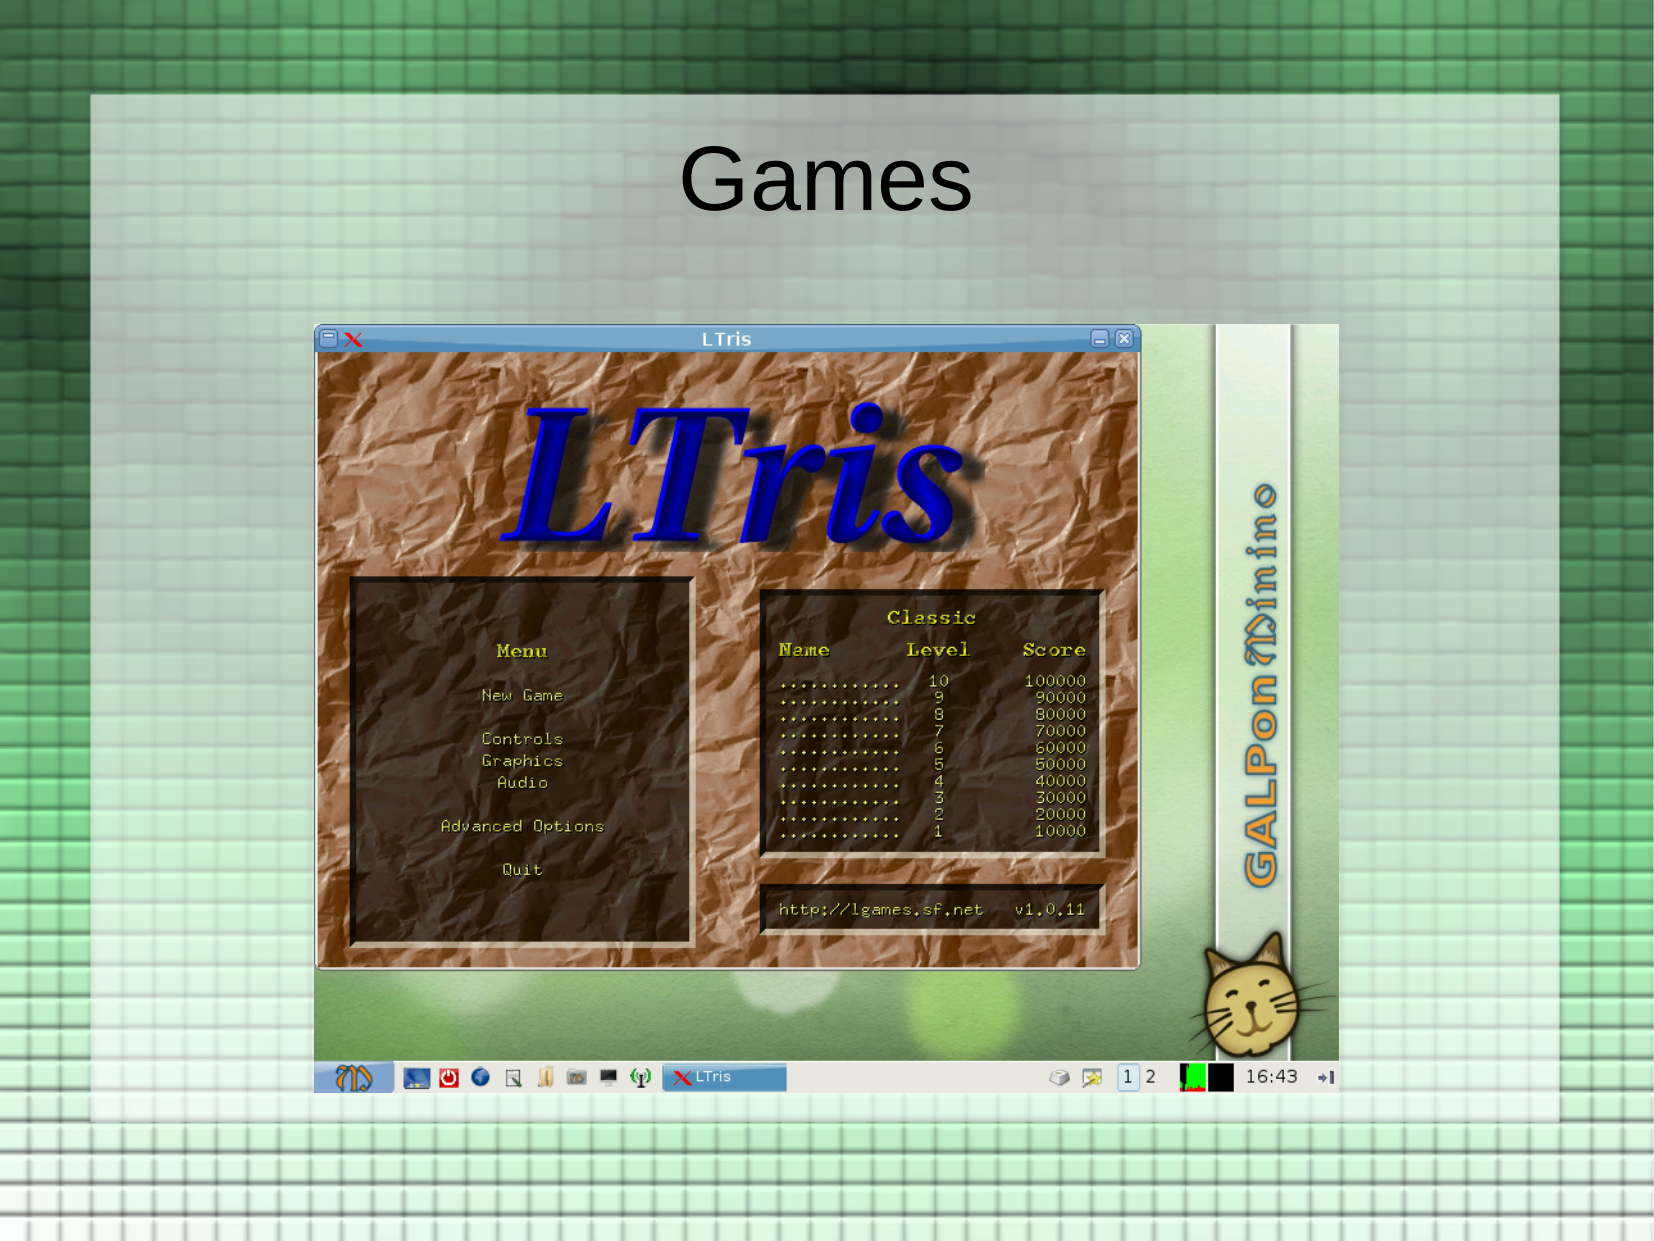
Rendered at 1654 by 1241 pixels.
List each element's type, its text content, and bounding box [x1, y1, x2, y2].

title Games [88, 90, 1565, 266]
picture [0, 0, 1654, 1241]
